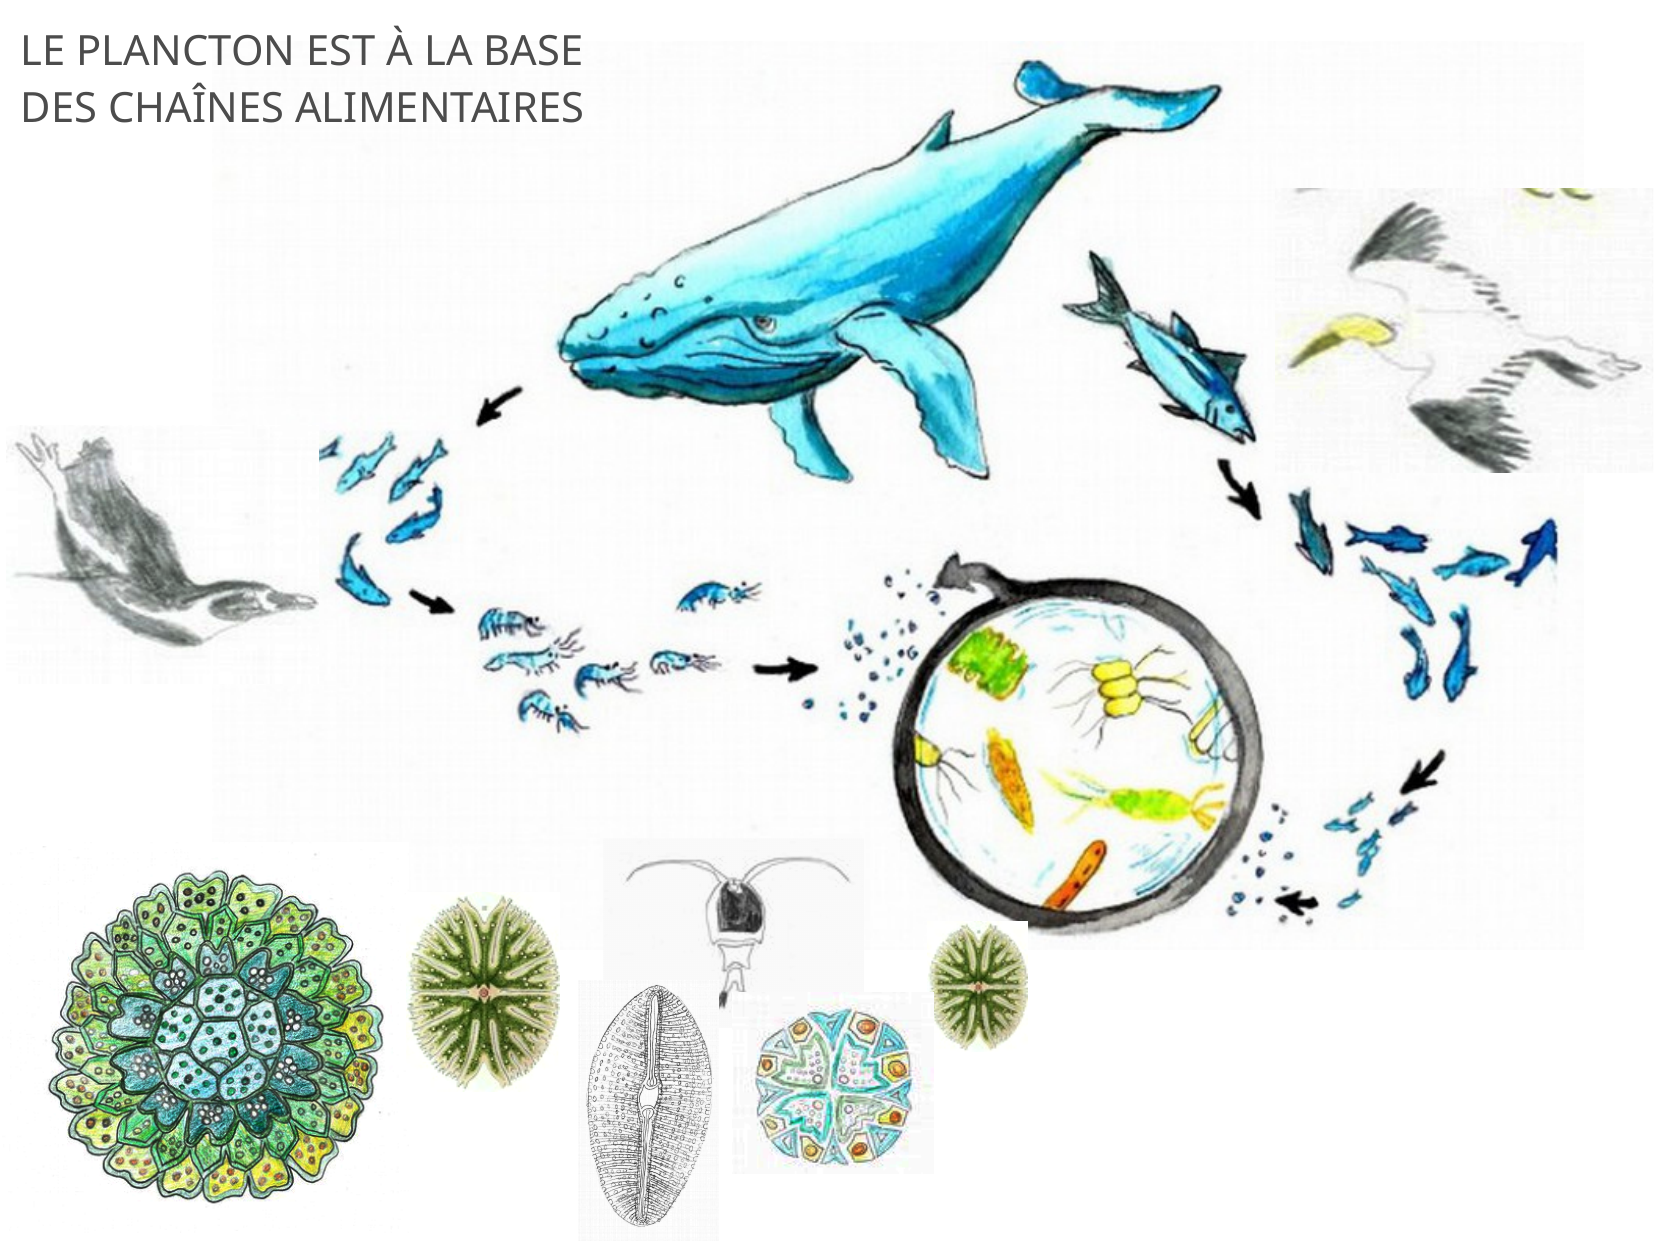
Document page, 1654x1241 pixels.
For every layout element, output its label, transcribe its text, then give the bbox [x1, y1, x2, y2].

text_box LE PLANCTON EST À LA BASE DES CHAÎNES ALIMENTAIRES [5, 13, 786, 195]
picture [2, 41, 1654, 1241]
